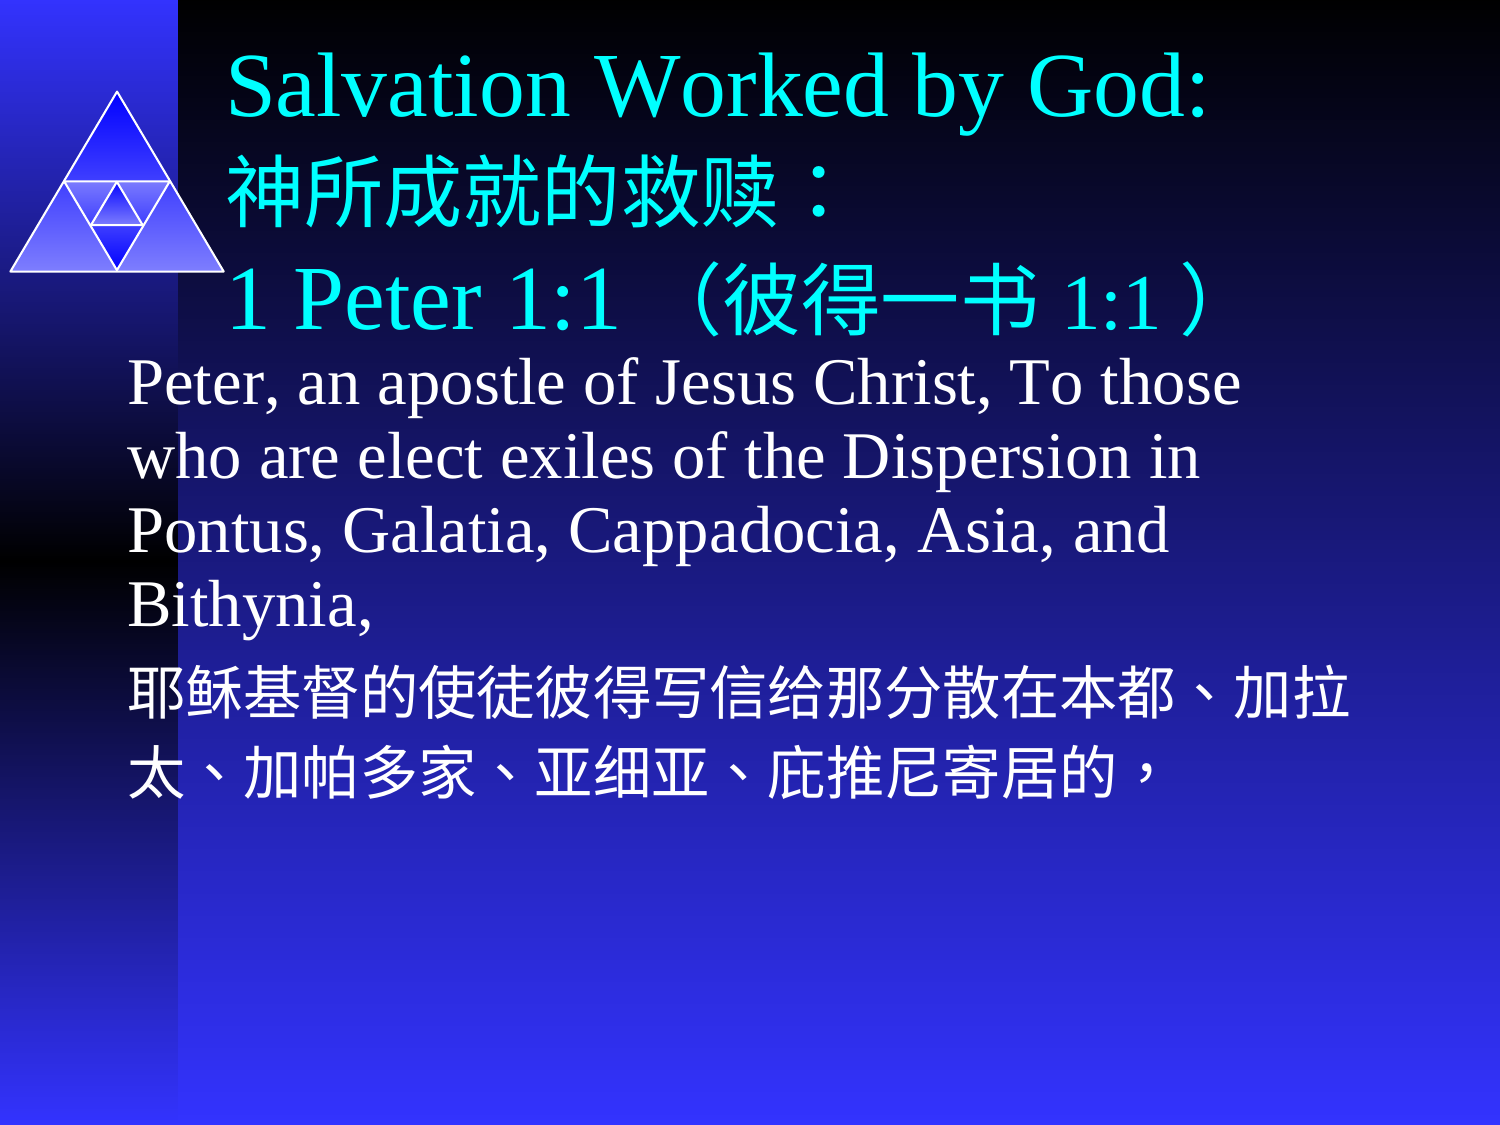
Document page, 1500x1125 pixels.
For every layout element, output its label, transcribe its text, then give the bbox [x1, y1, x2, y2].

title Salvation Worked by God: 神所成就的救赎： 1 Peter 1:1（彼得一书1:1） [225, 33, 1463, 354]
text_box Peter, an apostle of Jesus Christ, To those who are elect exiles of the Dispersion in Pontus, Galatia, Cappadocia, Asia, and Bithynia, 耶稣基督的使徒彼得写信给那分散在本都、加拉太、加帕多家、亚细亚、庇推尼寄居的， [112, 337, 1388, 912]
